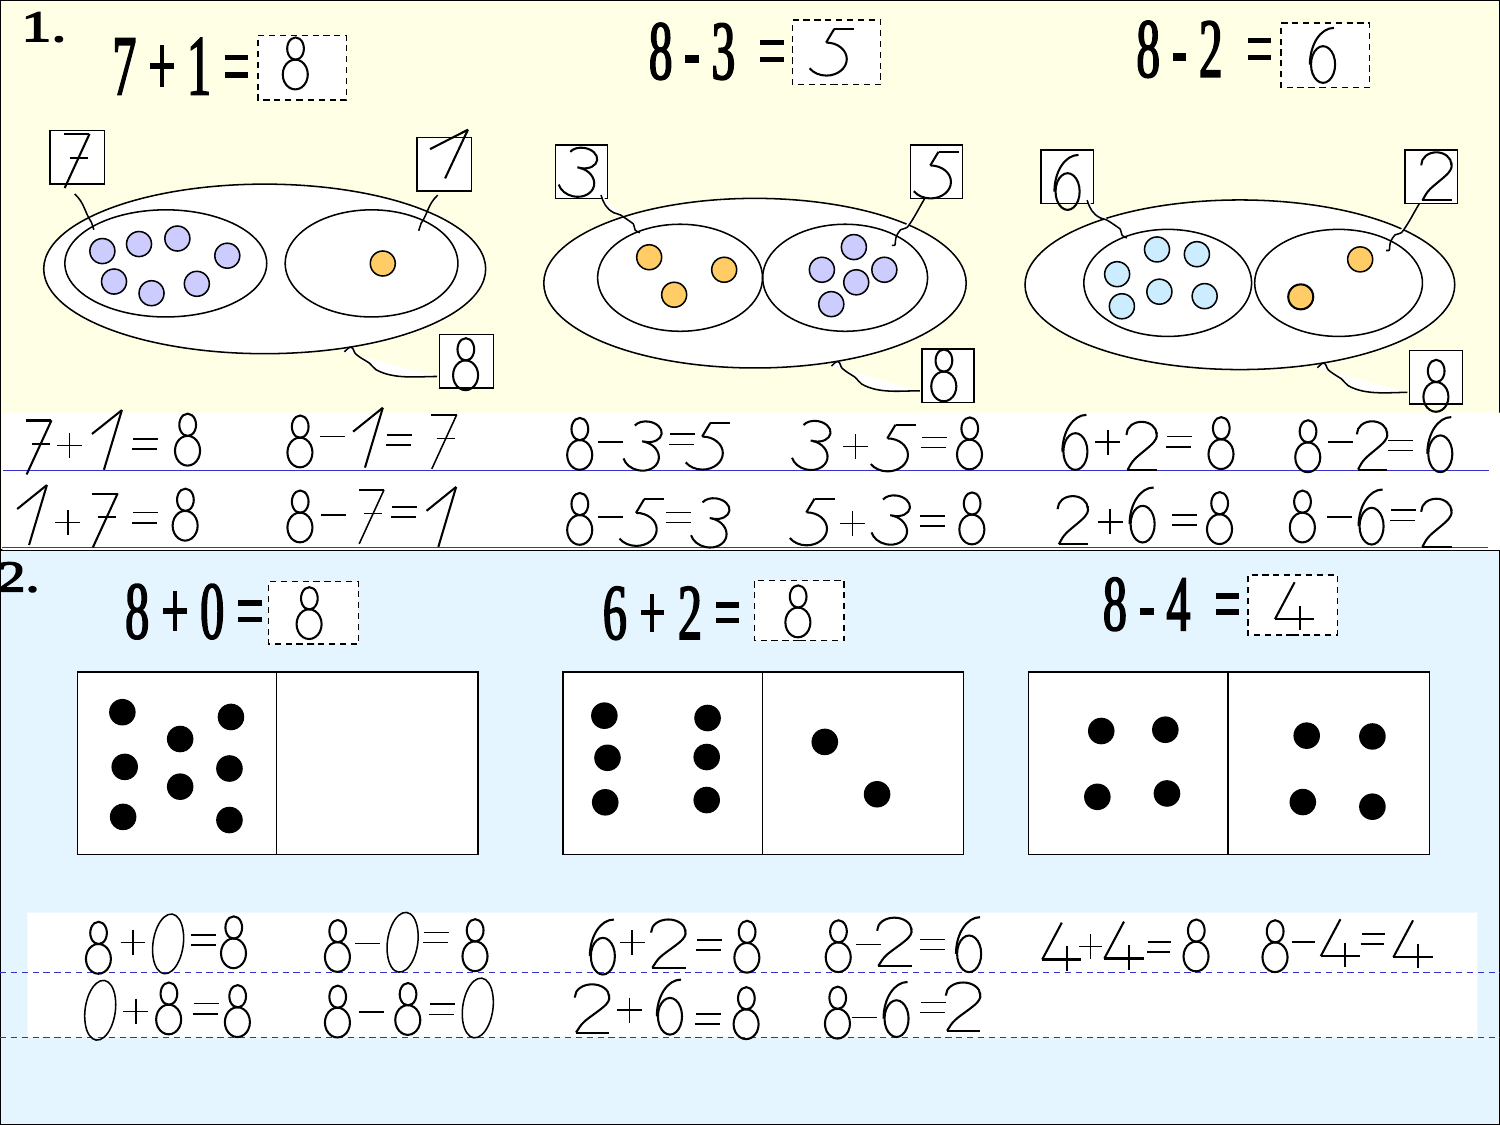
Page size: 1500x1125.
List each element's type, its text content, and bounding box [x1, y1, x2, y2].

text_box 6 + 2 = [604, 586, 626, 640]
text_box 6 + 2 = [680, 586, 700, 640]
text_box 7 + 1 = [191, 37, 209, 95]
text_box 8 - 2 = [1201, 21, 1220, 77]
text_box 8 - 4 = [1167, 578, 1190, 631]
text_box 8 - 2 = [1138, 20, 1159, 78]
text_box 8 + 0 = [202, 584, 223, 640]
text_box 6 + 2 = [641, 594, 664, 632]
text_box 8 - 3 = [650, 22, 671, 80]
text_box 2. [29, 586, 36, 592]
text_box 2. [0, 562, 23, 592]
text_box 7 + 1 = [150, 46, 173, 87]
text_box 1. [26, 12, 48, 42]
text_box 1. [55, 36, 63, 42]
text_box [0, 0, 1500, 1125]
text_box 8 + 0 = [127, 584, 148, 640]
text_box 7 + 1 = [115, 38, 135, 95]
text_box 8 - 3 = [713, 23, 734, 80]
text_box 8 + 0 = [163, 592, 186, 631]
text_box 8 - 4 = [1104, 577, 1126, 631]
